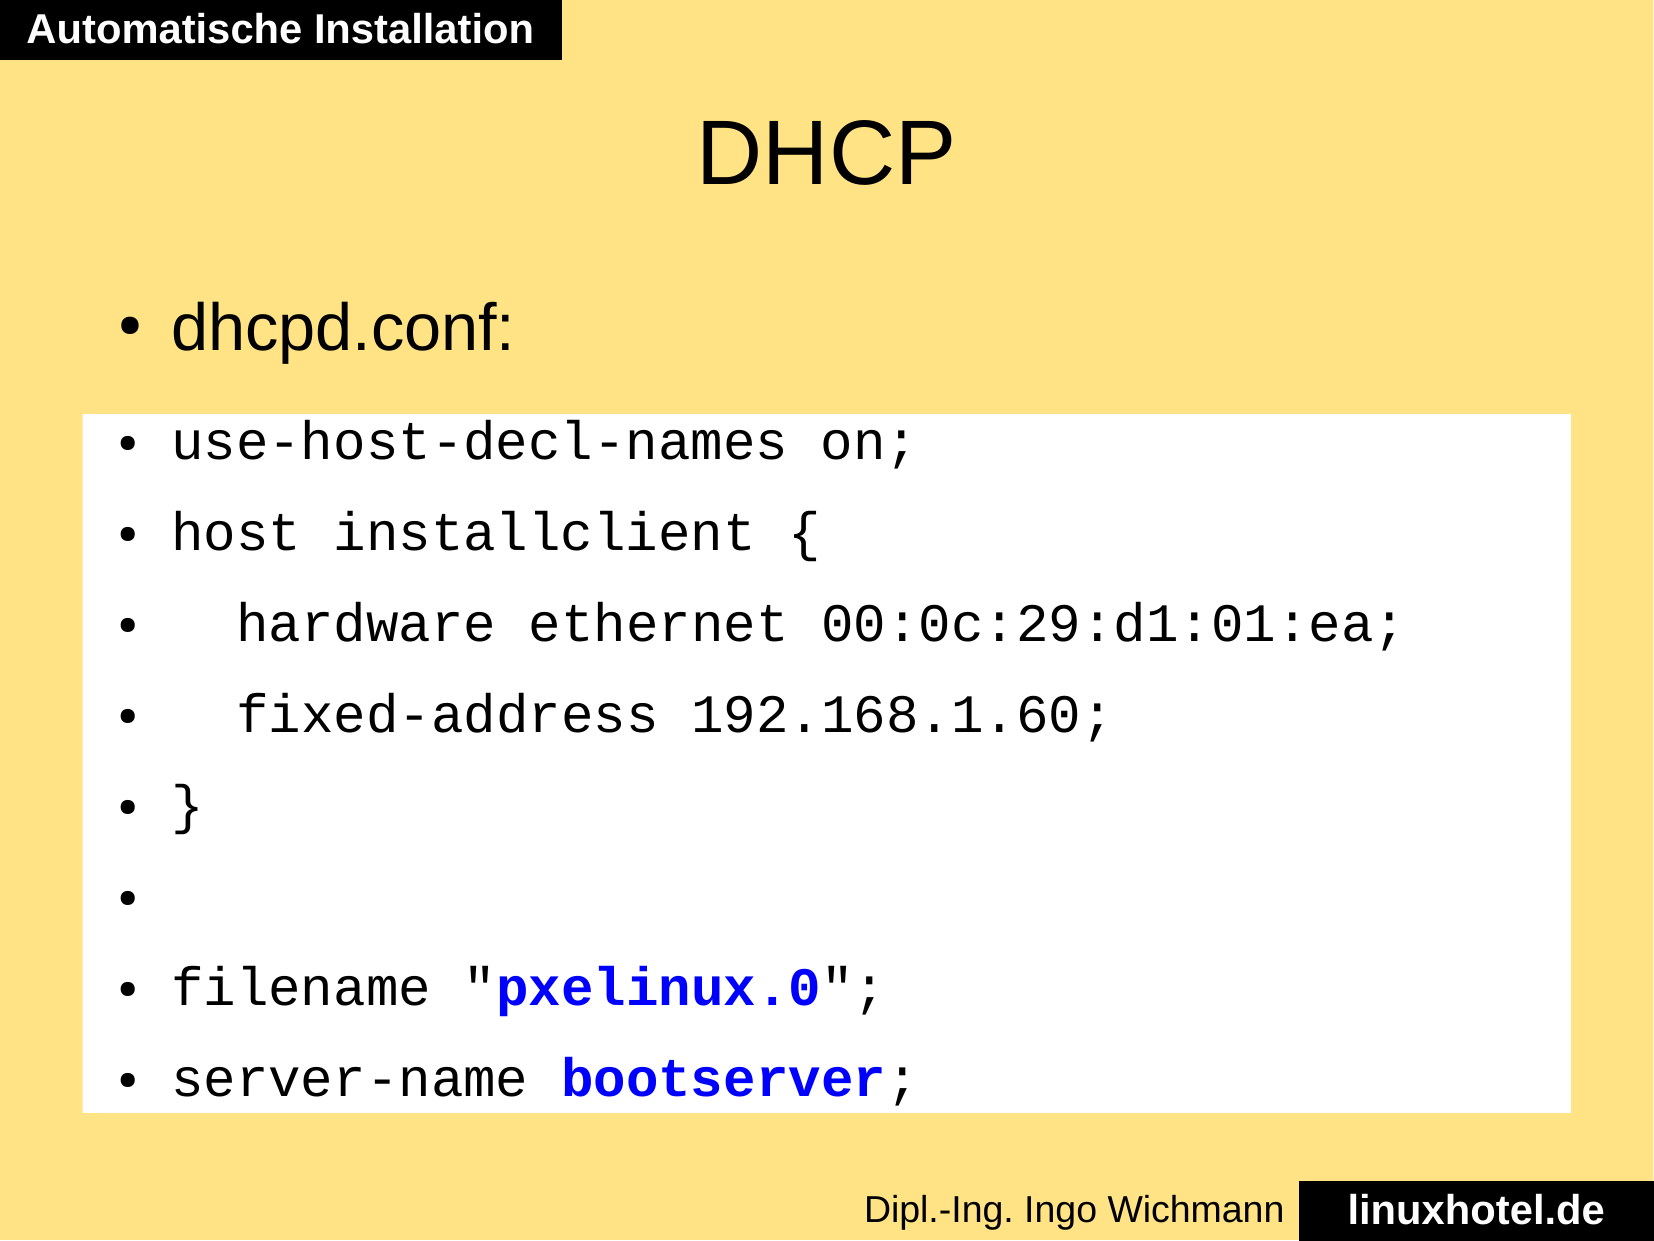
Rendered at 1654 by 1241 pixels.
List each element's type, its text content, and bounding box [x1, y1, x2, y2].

list use-host-decl-names on; host installclient { hardware ethernet 00:0c:29:d1:01:ea; fixed-address 192.168.1.60; } filename "pxelinux.0"; server-name bootserver; [82, 414, 1571, 1113]
list dhcpd.conf: [82, 290, 1571, 414]
title DHCP [82, 49, 1571, 257]
text_box Dipl.-Ing. Ingo Wichmann [849, 1181, 1300, 1238]
text_box linuxhotel.de [1299, 1181, 1654, 1241]
text_box Automatische Installation [0, 0, 562, 60]
